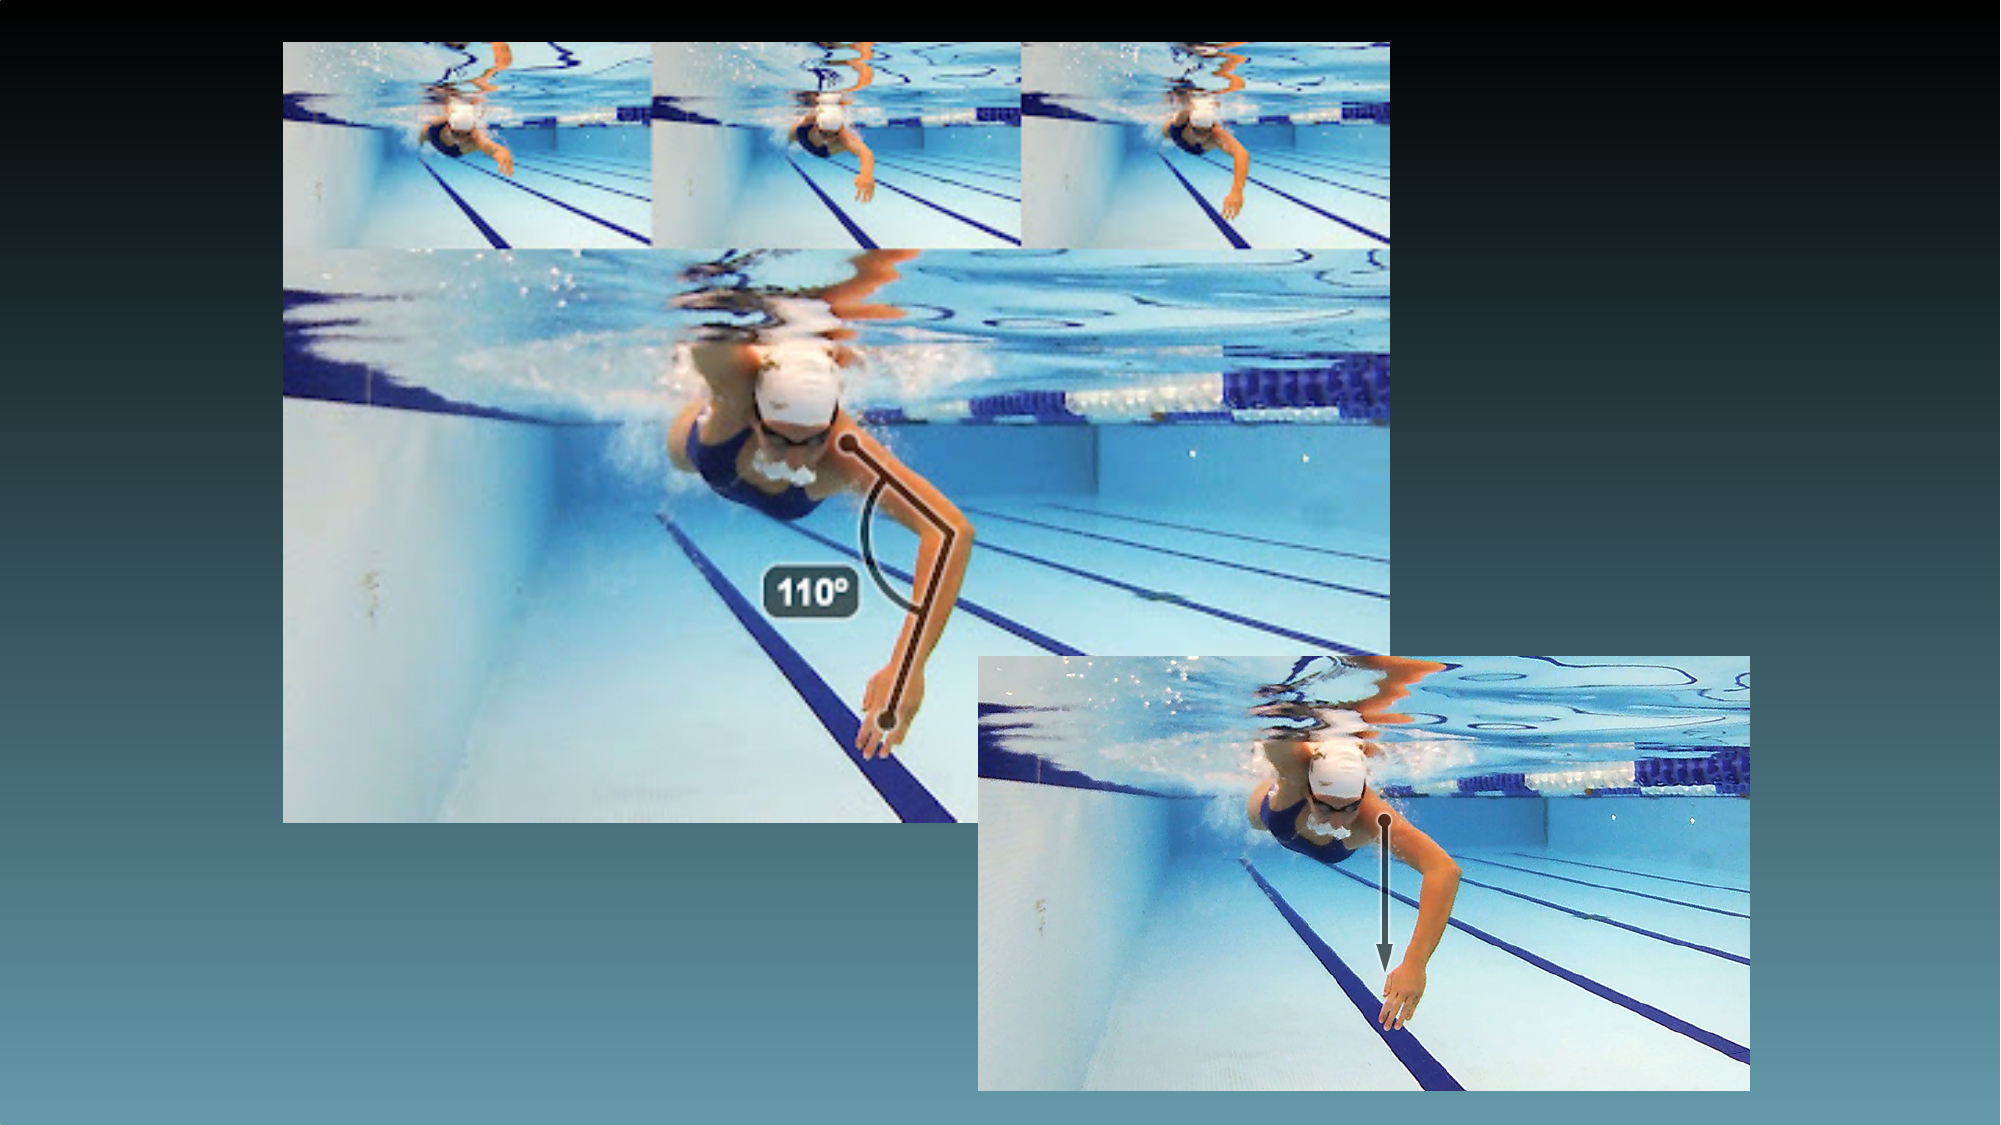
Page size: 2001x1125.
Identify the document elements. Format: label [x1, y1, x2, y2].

picture [283, 42, 1750, 1092]
